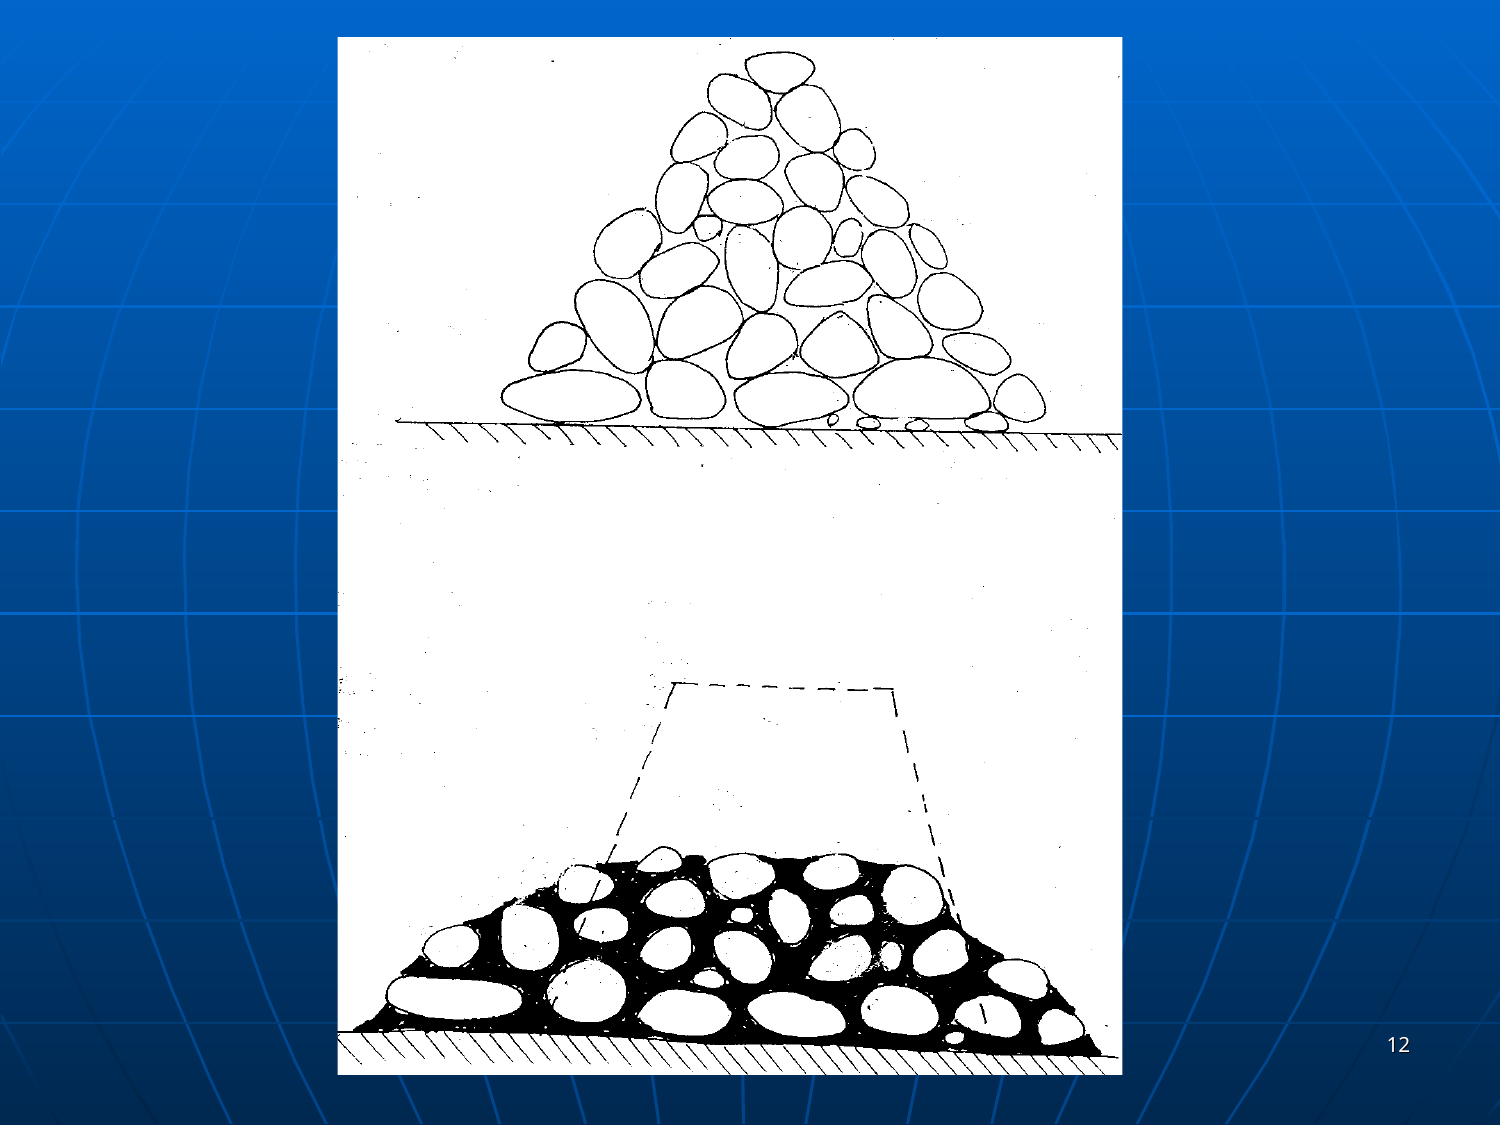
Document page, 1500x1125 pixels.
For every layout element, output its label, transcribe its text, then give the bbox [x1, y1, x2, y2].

picture [337, 37, 1123, 1075]
text_box <編號> [1074, 1024, 1426, 1100]
